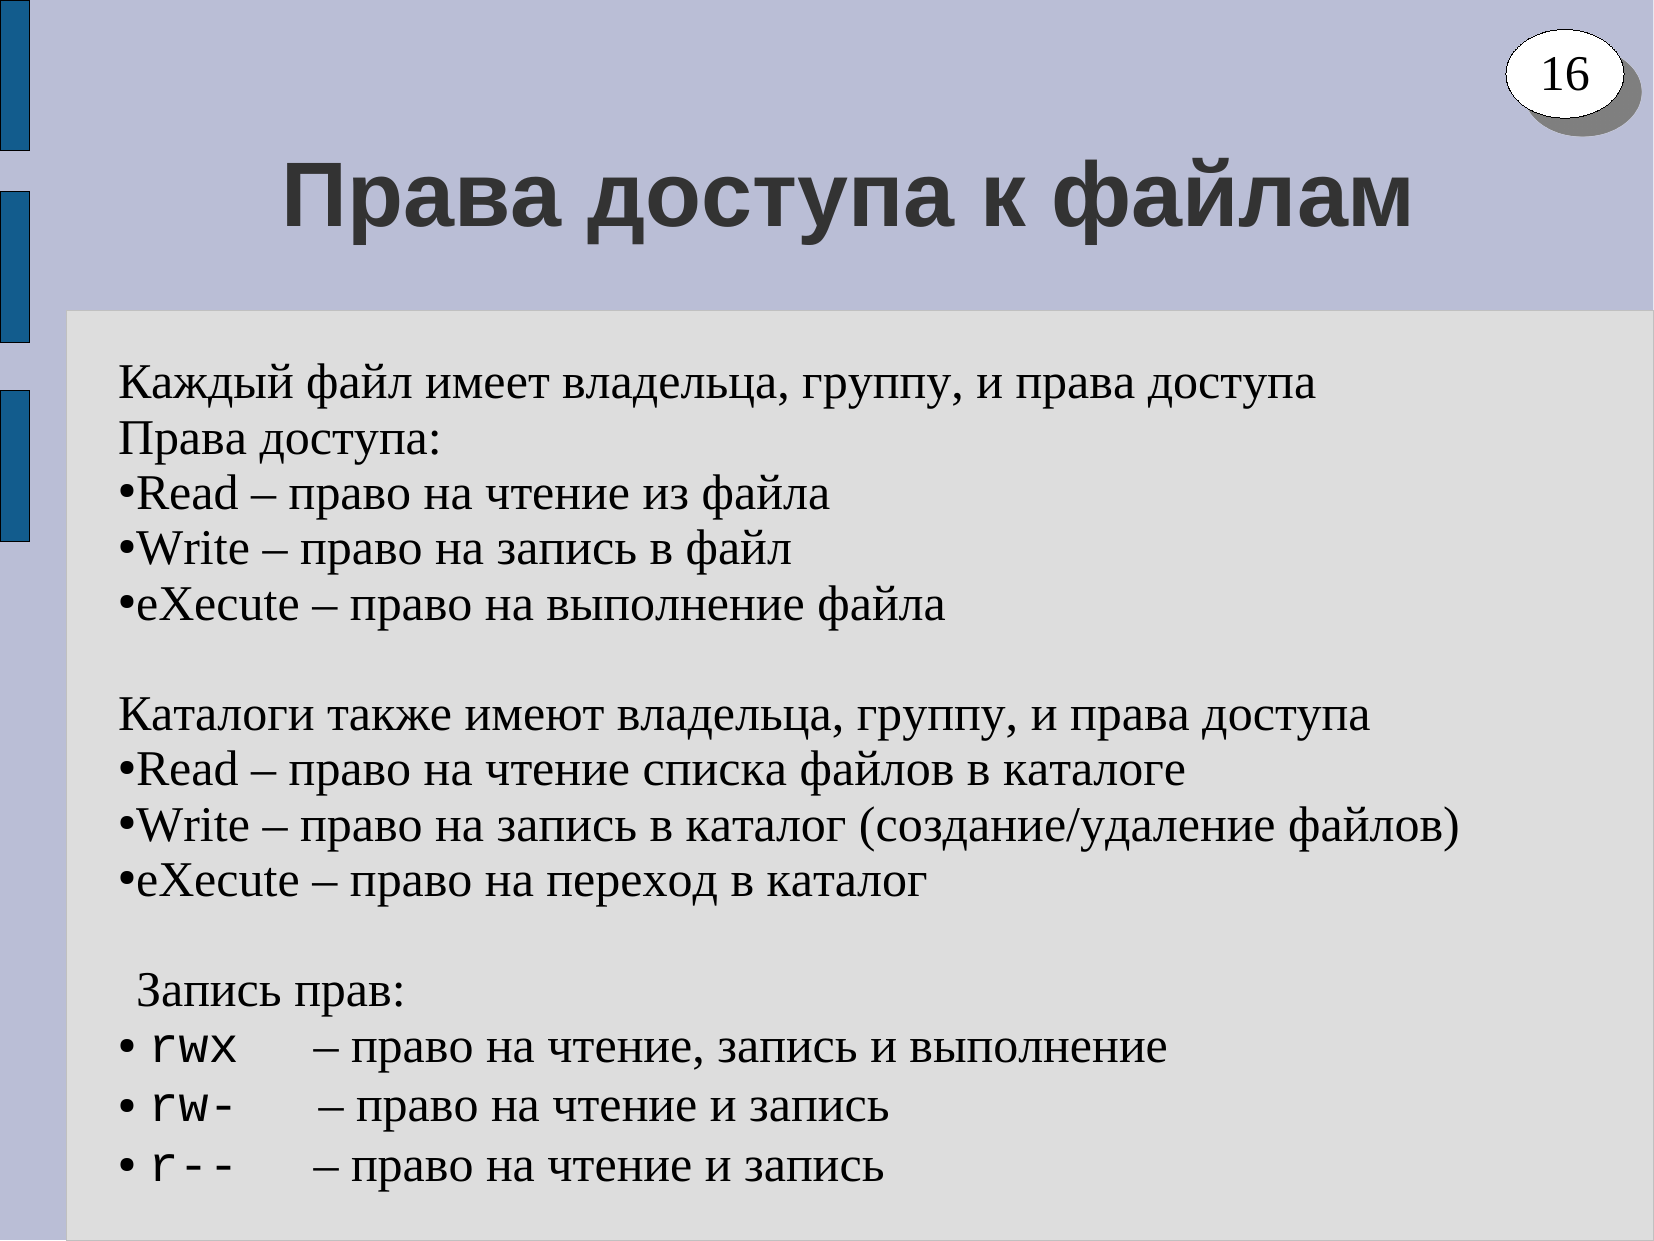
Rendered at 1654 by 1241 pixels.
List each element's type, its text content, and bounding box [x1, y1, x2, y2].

text_box Каждый файл имеет владельца, группу, и права доступа Права доступа: Read – право на чтение из файла Write – право на запись в файл eXecute – право на выполнение файла Каталоги также имеют владельца, группу, и права доступа Read – право на чтение списка файлов в каталоге Write – право на запись в каталог (создание/удаление файлов) eXecute – право на переход в каталог Запись прав: rwx – право на чтение, запись и выполнение rw- – право на чтение и запись r-- – право на чтение и запись [118, 354, 1461, 1241]
title Права доступа к файлам [121, 91, 1534, 299]
text_box 16 [1505, 29, 1625, 119]
